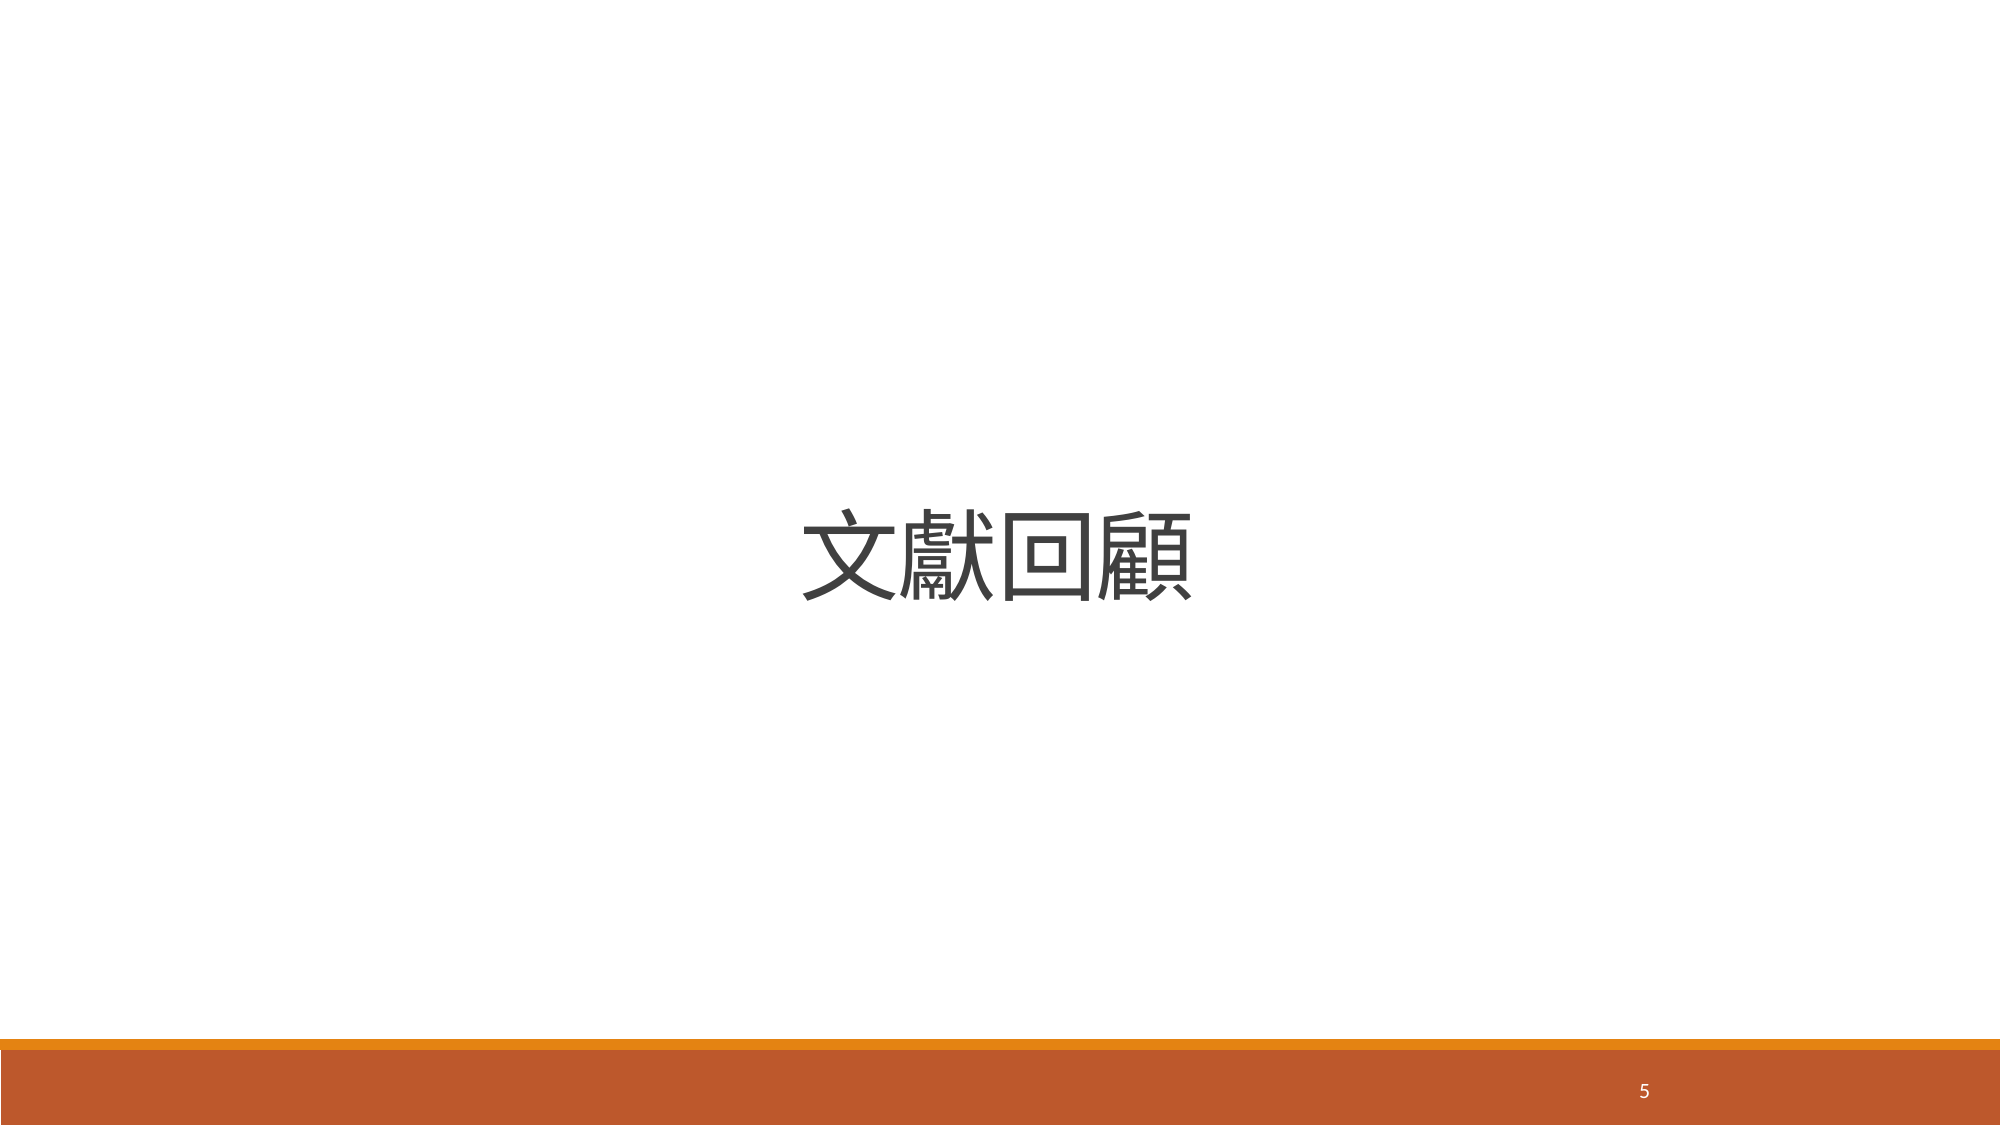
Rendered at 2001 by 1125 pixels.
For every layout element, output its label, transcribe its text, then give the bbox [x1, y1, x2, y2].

title 文獻回顧 [784, 453, 1216, 672]
text_box 5 [1624, 1059, 1840, 1120]
